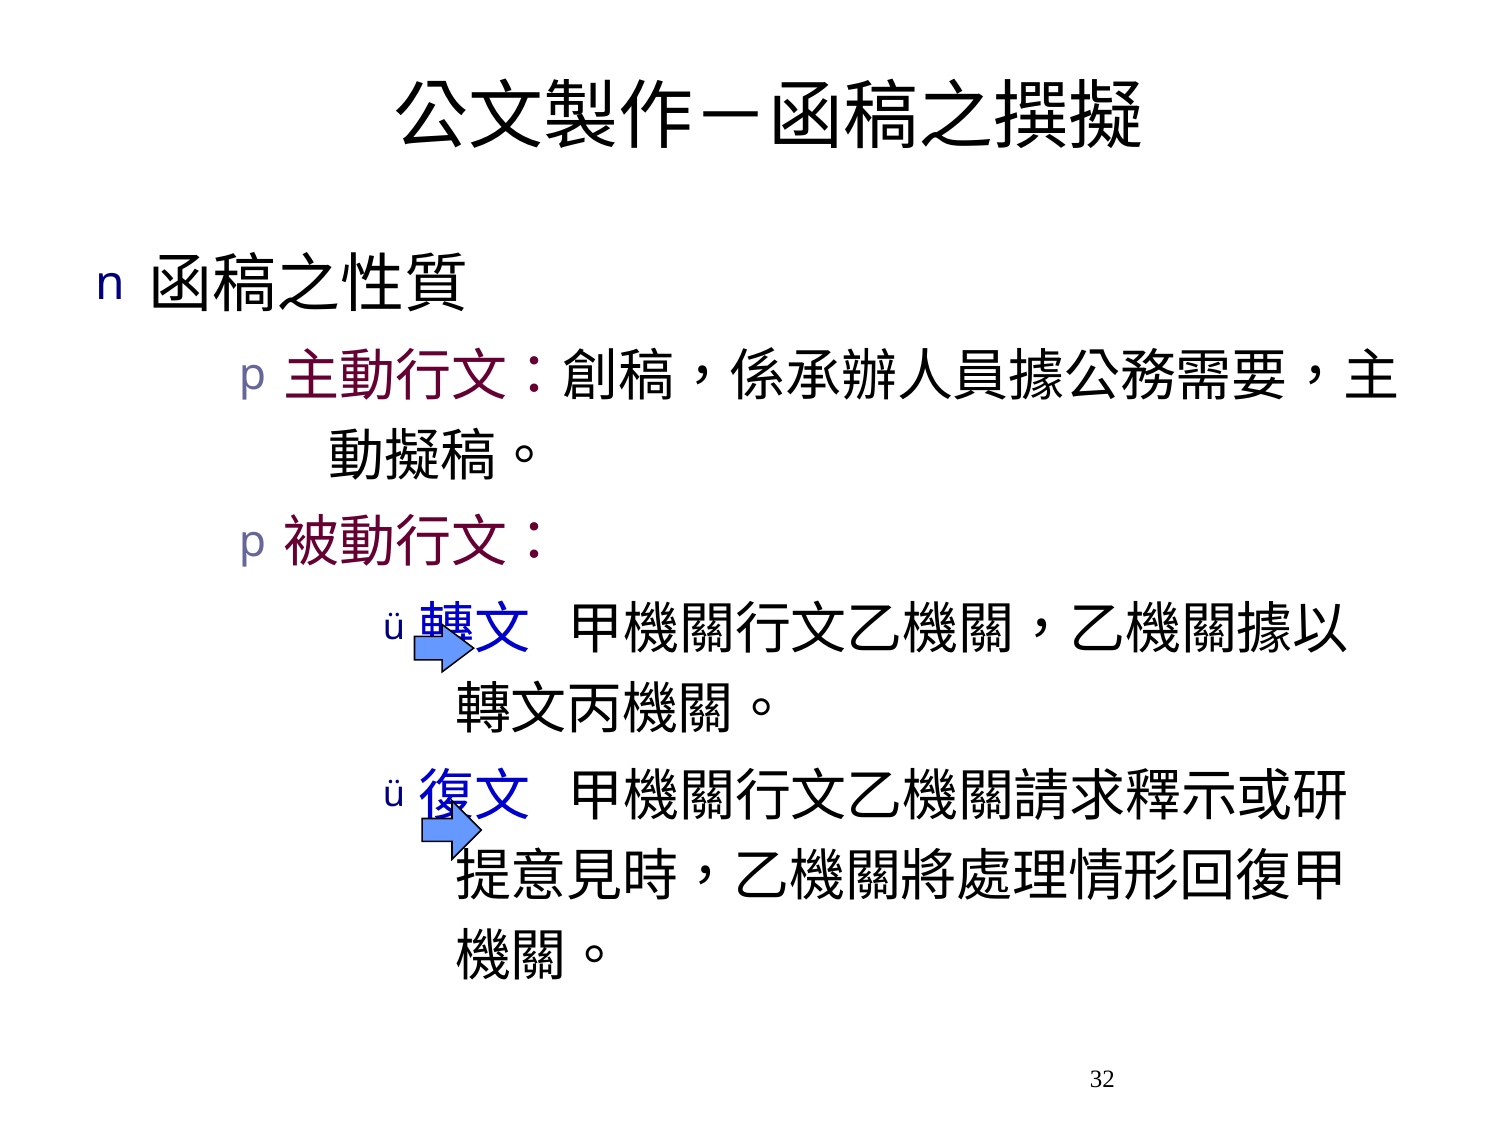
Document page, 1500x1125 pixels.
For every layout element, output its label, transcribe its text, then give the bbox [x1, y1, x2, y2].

text_box [422, 800, 482, 860]
text_box [1074, 1025, 1426, 1101]
list 函稿之性質 主動行文：創稿，係承辦人員據公務需要，主動擬稿。 被動行文： 轉文 甲機關行文乙機關，乙機關據以轉文丙機關。 復文 甲機關行文乙機關請求釋示或研提意見時，乙機關將處理情形回復甲機關。 [79, 220, 1416, 1000]
title 公文製作－函稿之撰擬 [171, 0, 1366, 220]
text_box [414, 624, 474, 672]
